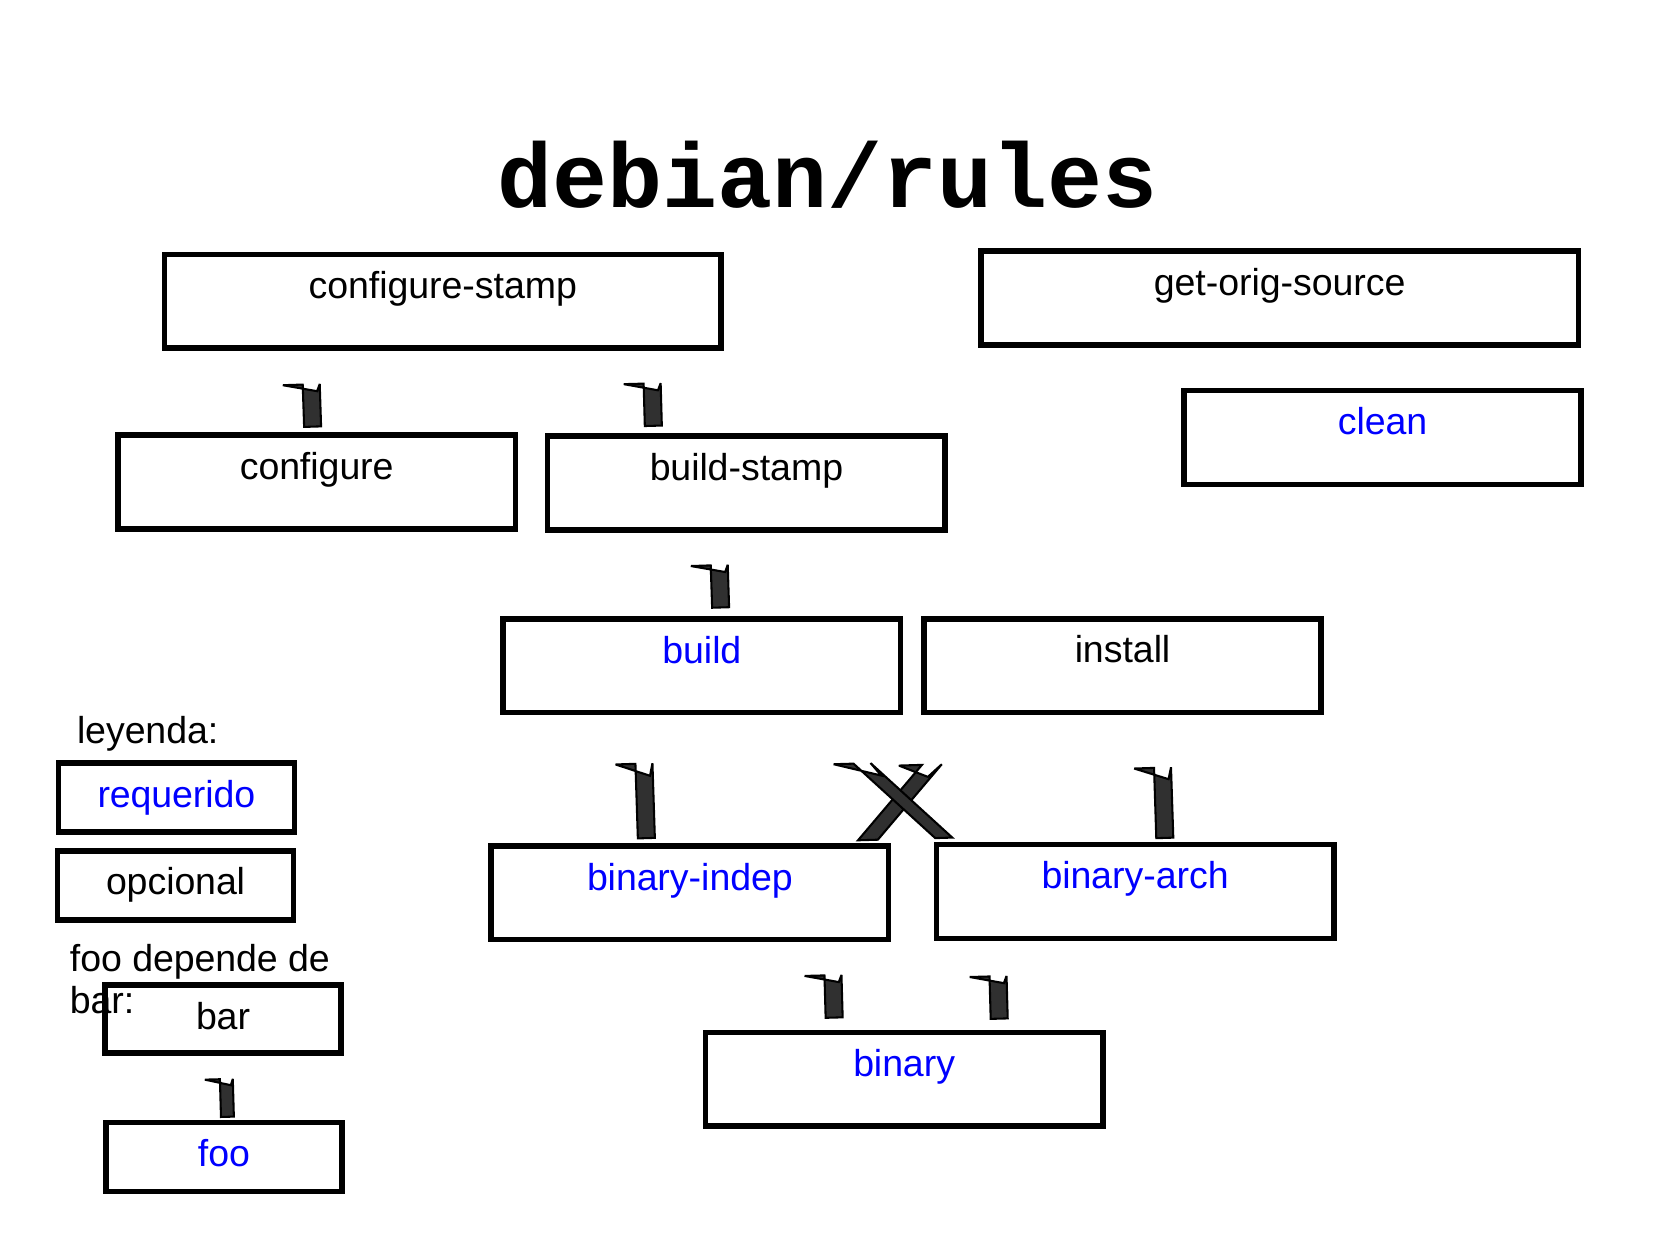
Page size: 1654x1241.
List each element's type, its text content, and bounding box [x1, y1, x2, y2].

text_box configure-stamp [164, 254, 722, 349]
text_box get-orig-source [981, 251, 1579, 346]
text_box [282, 383, 322, 427]
text_box configure [117, 435, 516, 529]
text_box opcional [57, 850, 294, 920]
text_box requerido [58, 762, 295, 832]
text_box leyenda: [62, 702, 269, 754]
text_box [804, 974, 843, 1018]
text_box build [503, 618, 901, 713]
text_box binary [705, 1032, 1103, 1127]
text_box binary-arch [936, 844, 1334, 939]
text_box clean [1183, 390, 1582, 485]
text_box [690, 564, 730, 608]
text_box [623, 383, 662, 427]
text_box build-stamp [547, 436, 946, 530]
text_box [969, 976, 1008, 1019]
text_box install [923, 618, 1322, 713]
title debian/rules [121, 102, 1534, 311]
text_box [833, 763, 953, 841]
text_box [615, 763, 655, 839]
text_box foo [106, 1122, 342, 1192]
text_box binary-indep [491, 845, 889, 940]
text_box foo depende de bar: [55, 930, 364, 982]
text_box [1134, 767, 1174, 839]
text_box bar [105, 985, 341, 1054]
text_box [204, 1078, 234, 1117]
